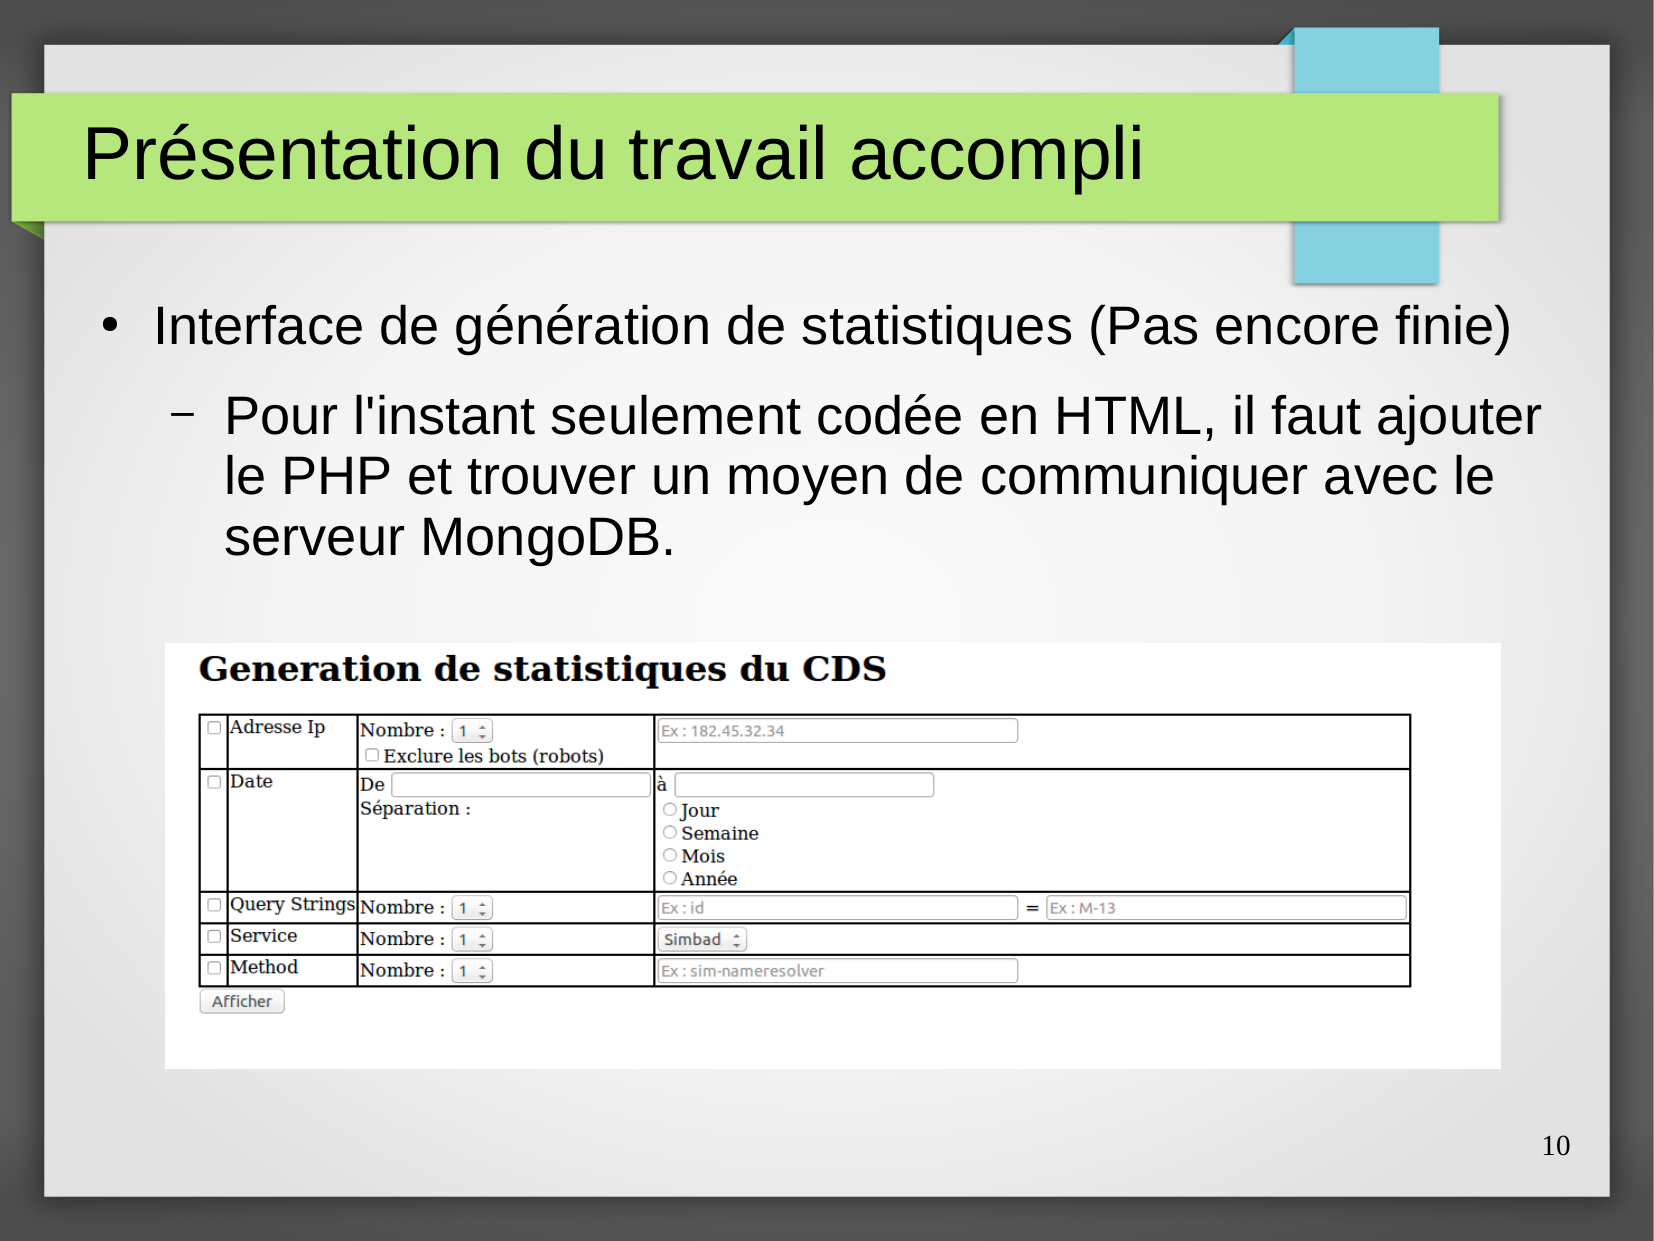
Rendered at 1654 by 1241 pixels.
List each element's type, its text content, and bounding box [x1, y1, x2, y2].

list Interface de génération de statistiques (Pas encore finie) Pour l'instant seulement codée en HTML, il faut ajouter le PHP et trouver un moyen de communiquer avec le serveur MongoDB. [82, 295, 1571, 1015]
picture [0, 0, 1654, 1241]
title Présentation du travail accompli [82, 94, 1264, 213]
